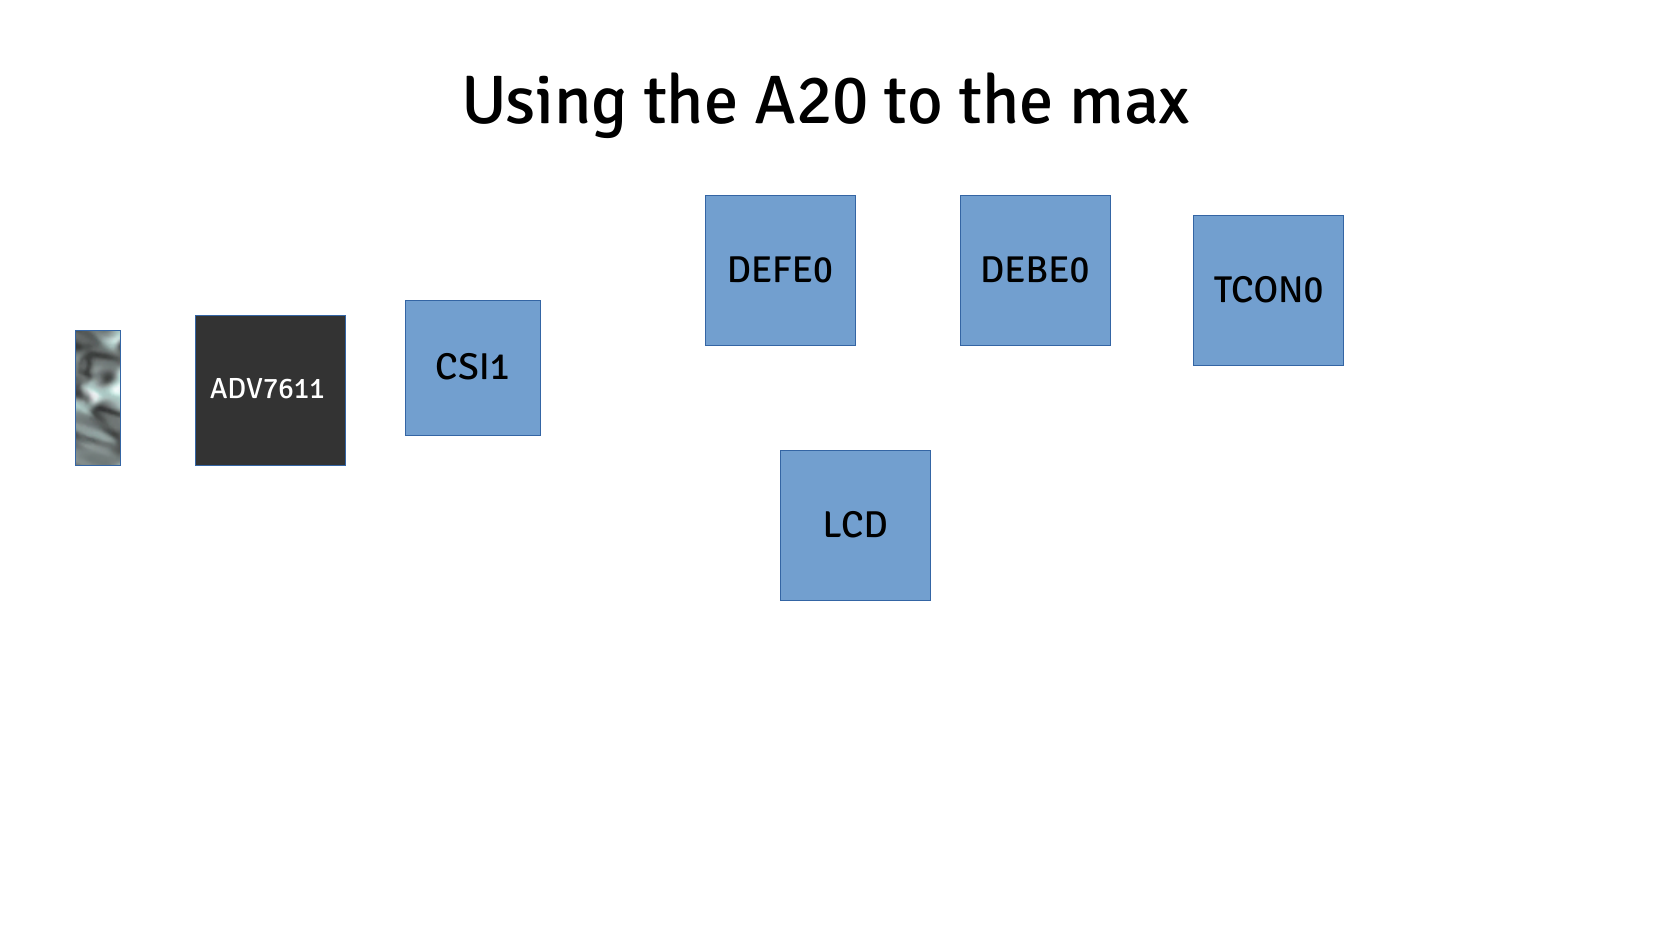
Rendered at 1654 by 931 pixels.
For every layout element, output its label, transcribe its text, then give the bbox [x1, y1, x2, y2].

text_box DEFE0 [705, 195, 856, 346]
text_box ADV7611 [195, 363, 346, 421]
text_box [195, 421, 346, 466]
text_box LCD [780, 450, 931, 601]
text_box [75, 330, 121, 466]
text_box DEBE0 [960, 195, 1111, 346]
text_box [195, 315, 346, 363]
text_box TCON0 [1193, 215, 1344, 366]
title Using the A20 to the max [82, 35, 1571, 168]
text_box CSI1 [405, 300, 541, 436]
